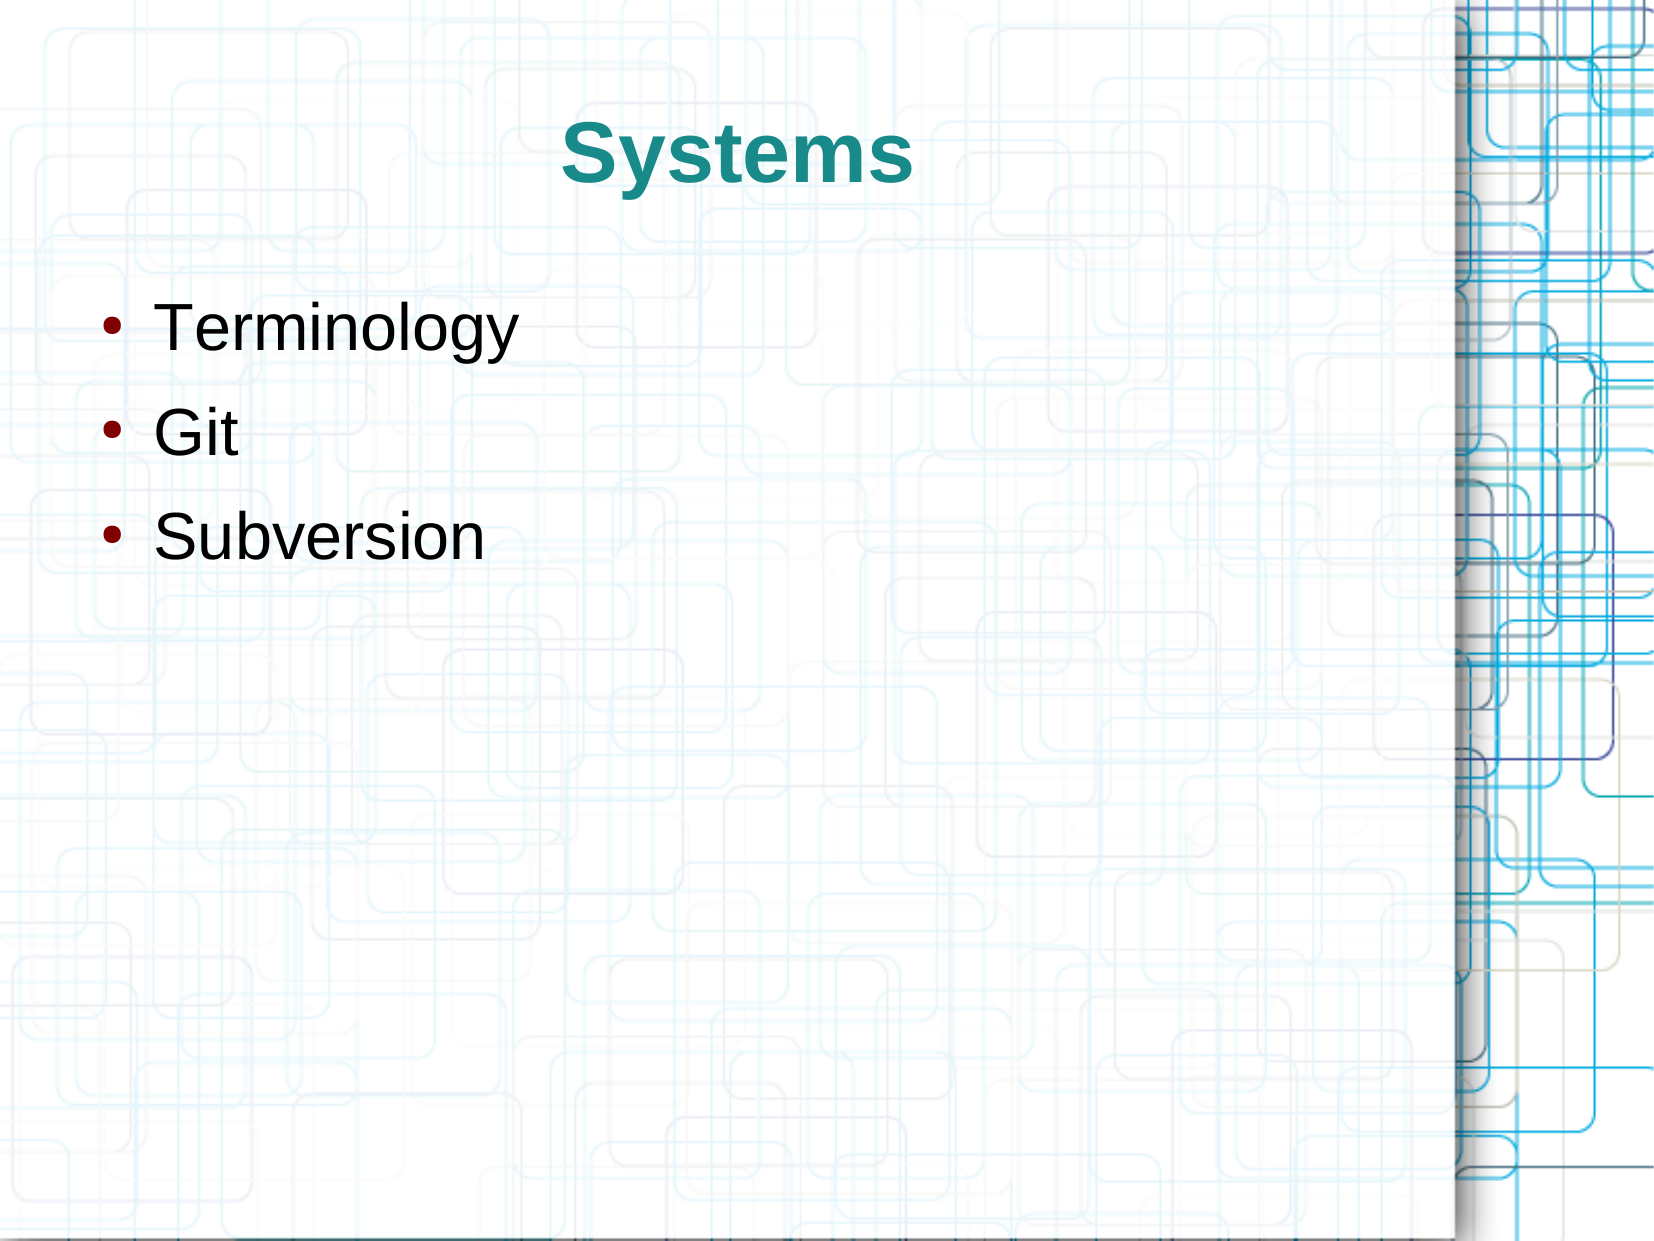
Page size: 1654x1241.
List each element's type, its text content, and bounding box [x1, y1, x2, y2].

picture [0, 0, 1654, 1241]
title Systems [59, 49, 1418, 257]
list Terminology Git Subversion [82, 290, 1418, 1010]
